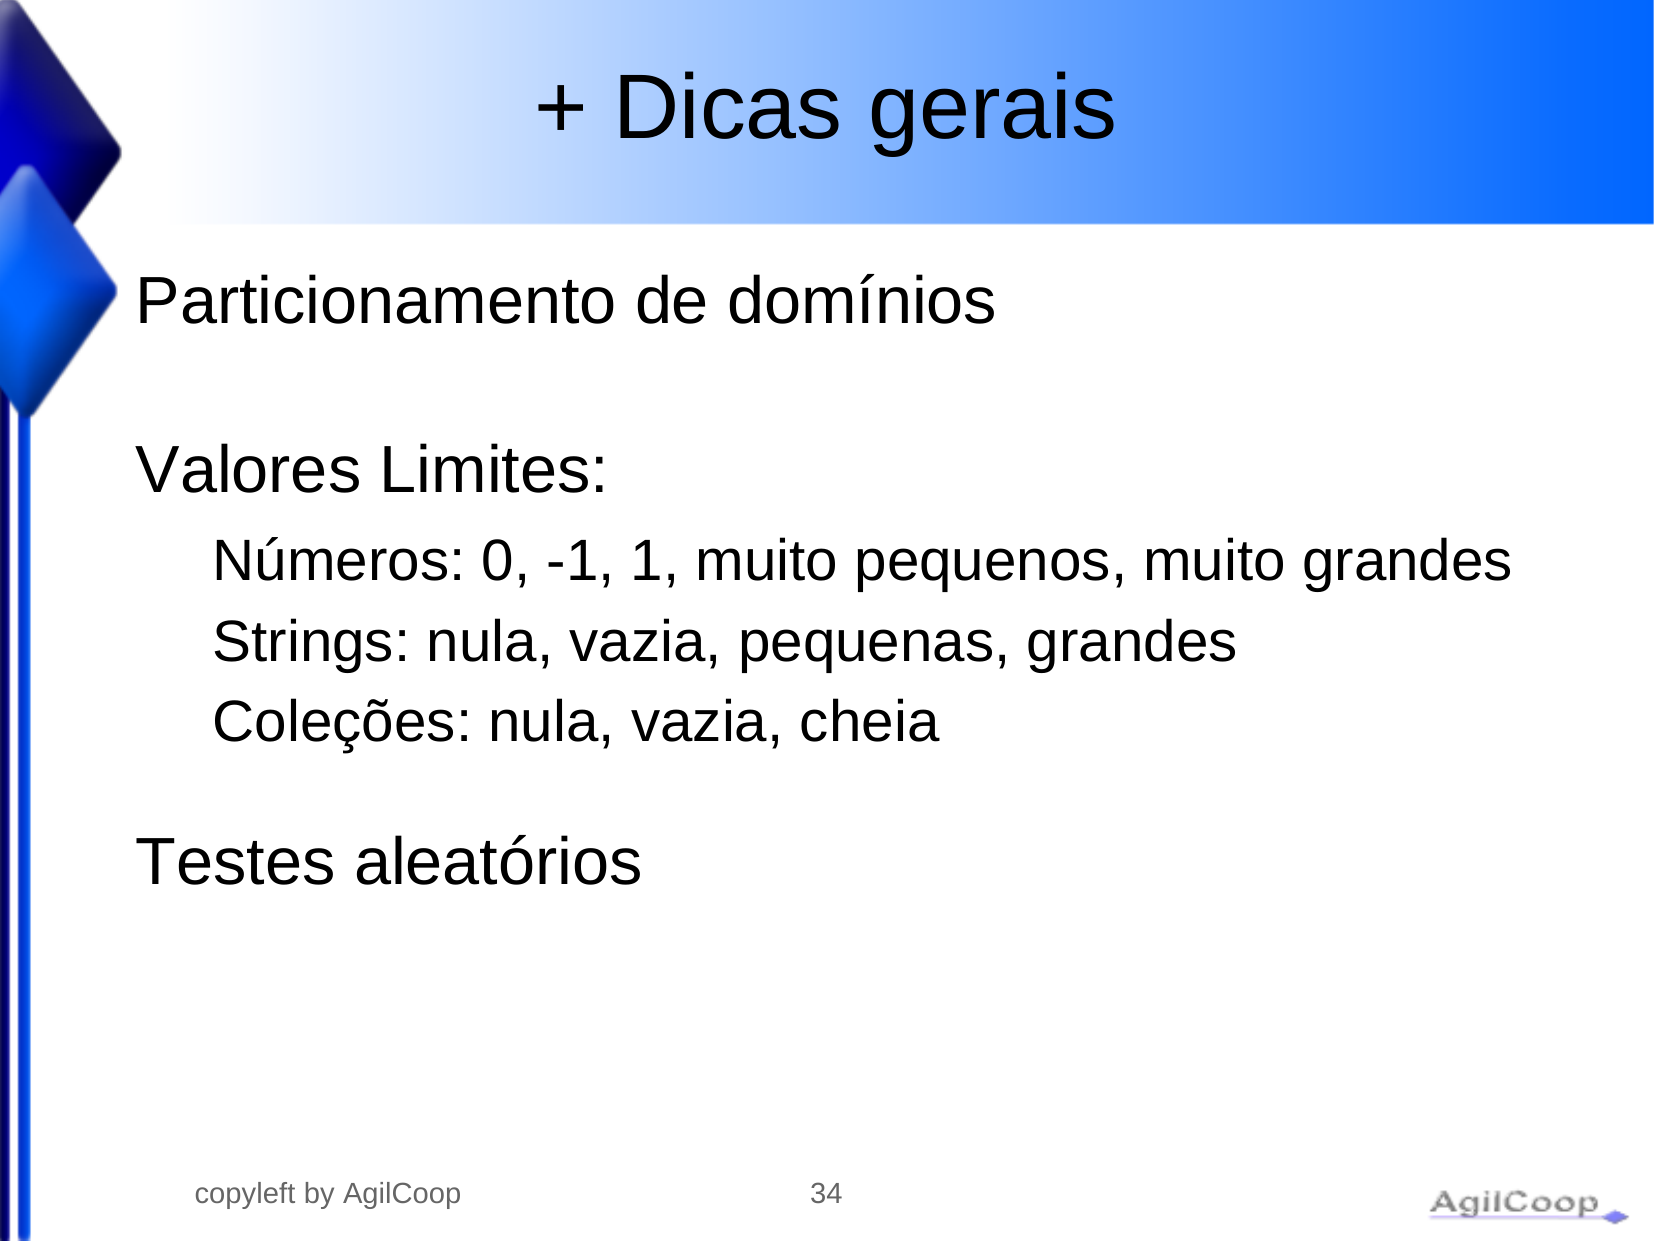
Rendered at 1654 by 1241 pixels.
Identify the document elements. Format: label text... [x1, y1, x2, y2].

title + Dicas gerais [82, 60, 1571, 163]
picture [0, 0, 1654, 1241]
list Particionamento de domínios Valores Limites: Números: 0, -1, 1, muito pequenos, muito grandes Strings: nula, vazia, pequenas, grandes Coleções: nula, vazia, cheia Testes aleatórios [118, 271, 1607, 1076]
